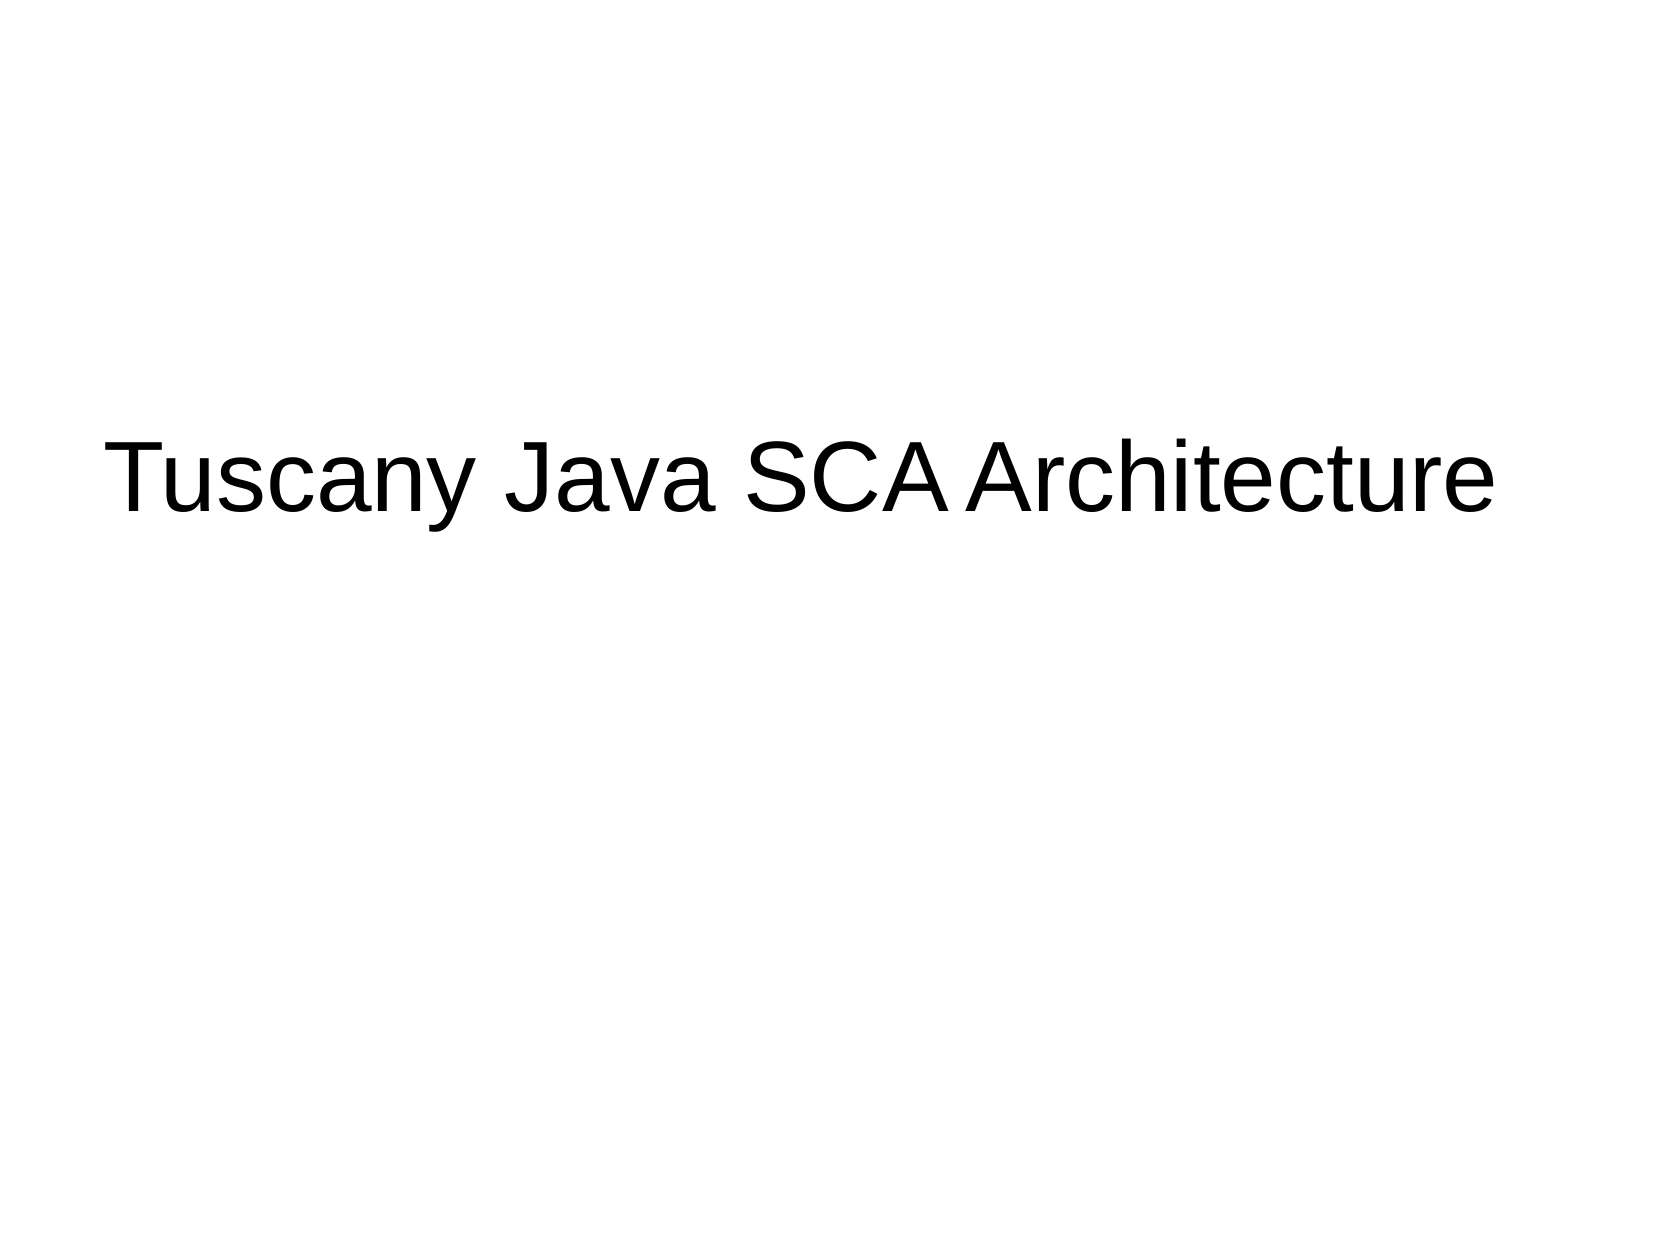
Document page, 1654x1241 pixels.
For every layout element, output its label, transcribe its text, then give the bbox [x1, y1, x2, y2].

text_box Tuscany Java SCA Architecture [88, 413, 1565, 540]
